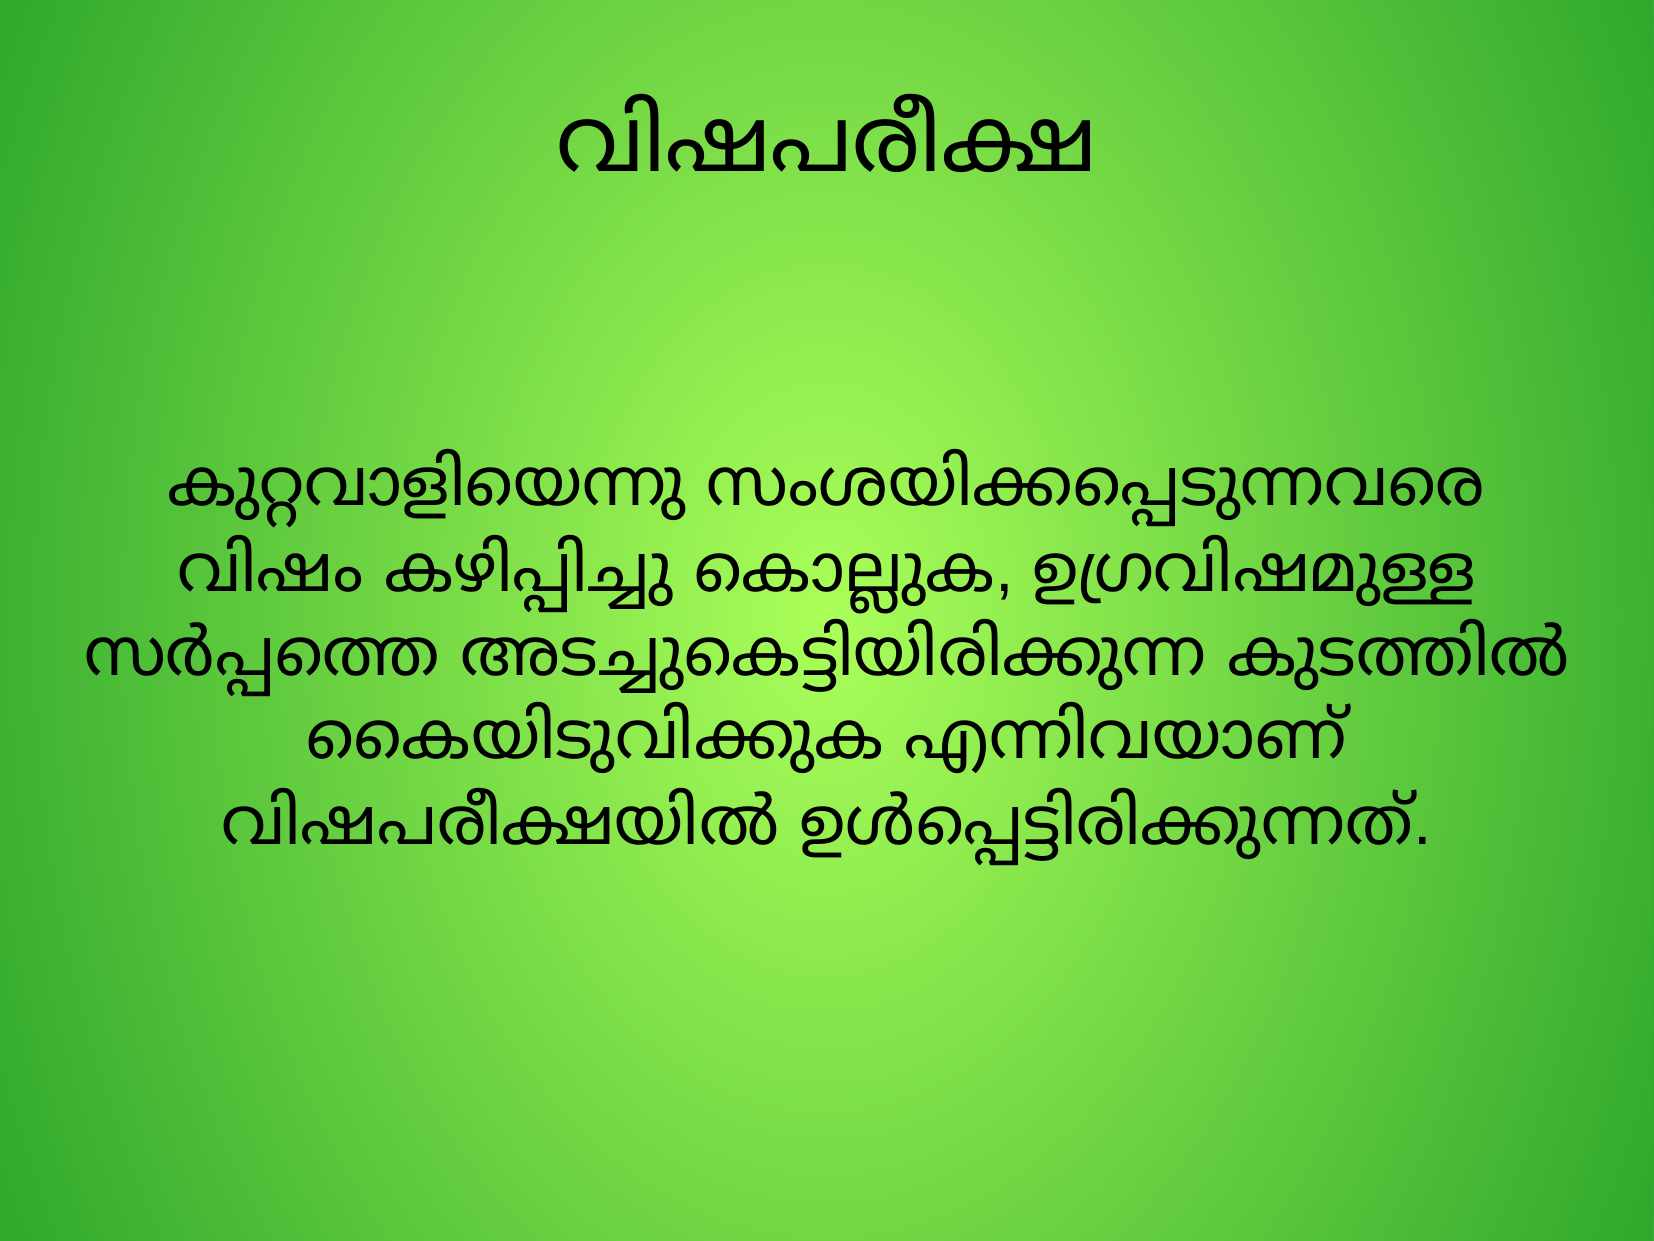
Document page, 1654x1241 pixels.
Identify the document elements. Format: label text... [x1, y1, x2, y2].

subtitle കുറ്റവാളിയെന്നു സംശയിക്കപ്പെടുന്നവരെ വിഷം കഴിപ്പിച്ചു കൊല്ലുക, ഉഗ്രവിഷമുള്ള സർപ്പത്തെ അടച്ചുകെട്ടിയിരിക്കുന്ന കുടത്തിൽ കൈയിടുവിക്കുക എന്നിവയാണ് വിഷപരീക്ഷയിൽ ഉൾപ്പെട്ടിരിക്കുന്നത്. [82, 299, 1571, 1019]
title വിഷപരീക്ഷ [82, 47, 1571, 252]
